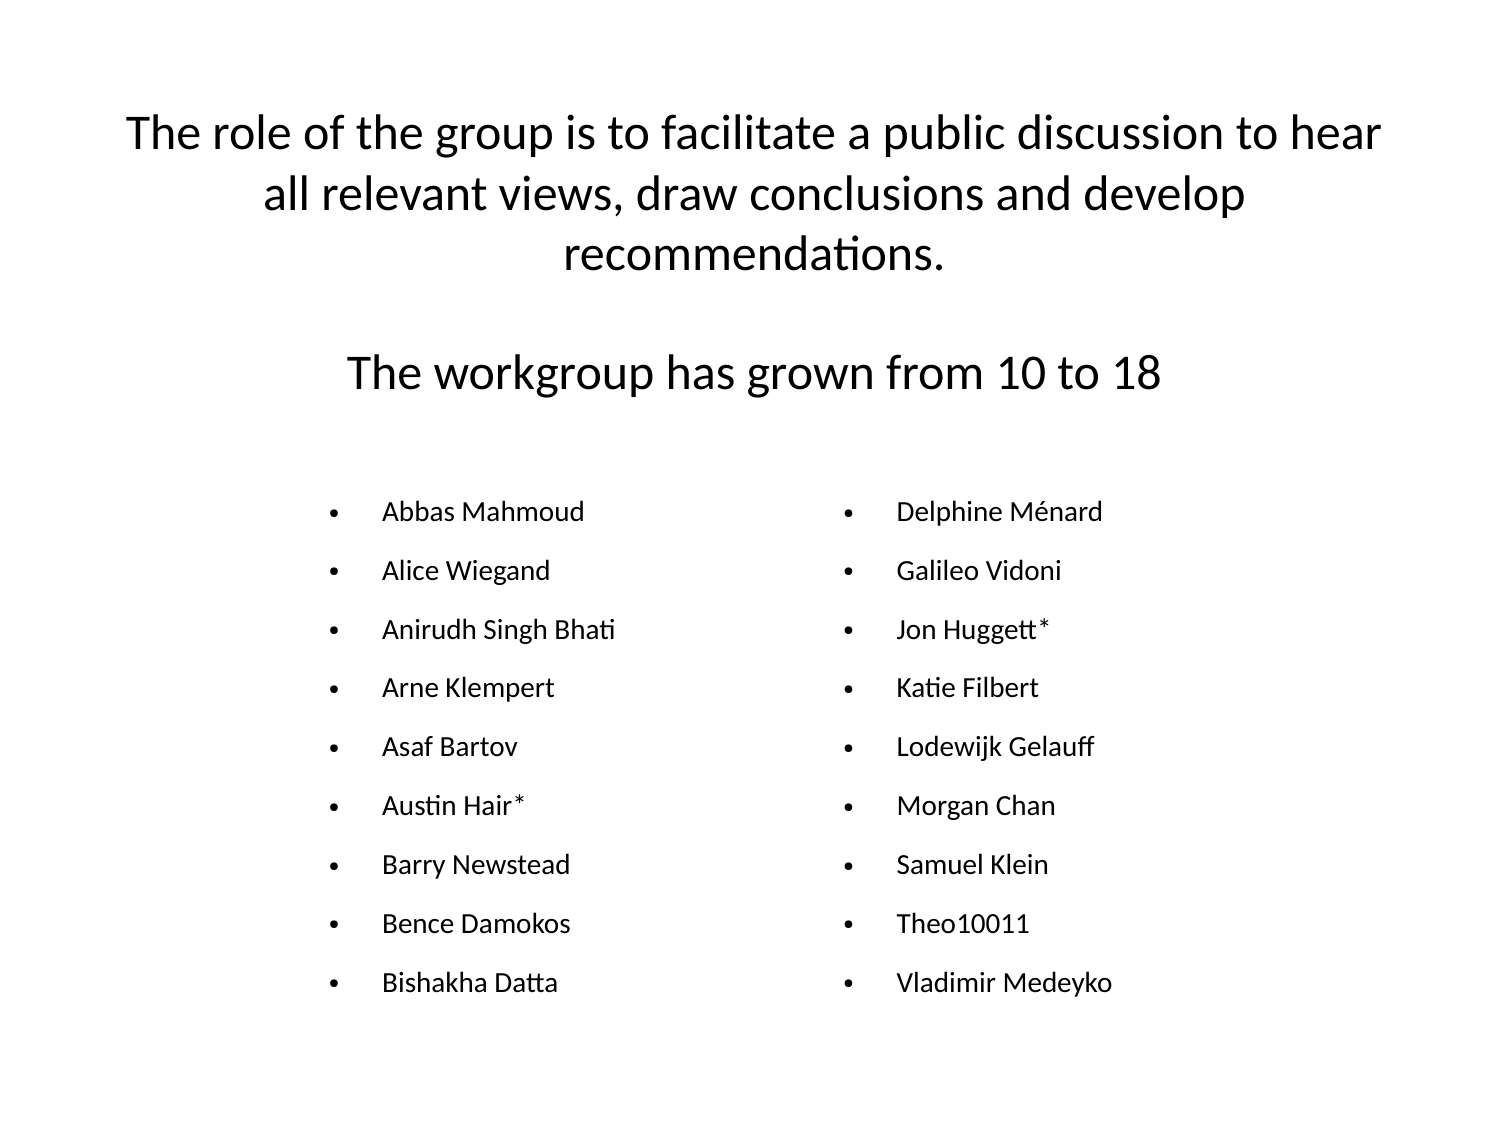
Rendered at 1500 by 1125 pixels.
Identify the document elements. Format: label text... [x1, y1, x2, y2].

text_box The role of the group is to facilitate a public discussion to hear all relevant views, draw conclusions and develop recommendations. The workgroup has grown from 10 to 18 [102, 92, 1406, 528]
list Abbas Mahmoud Alice Wiegand Anirudh Singh Bhati Arne Klempert Asaf Bartov Austin Hair* Barry Newstead Bence Damokos Bishakha Datta [311, 499, 687, 1078]
list Delphine Ménard Galileo Vidoni Jon Huggett* Katie Filbert Lodewijk Gelauff Morgan Chan Samuel Klein Theo10011 Vladimir Medeyko [825, 499, 1185, 1078]
